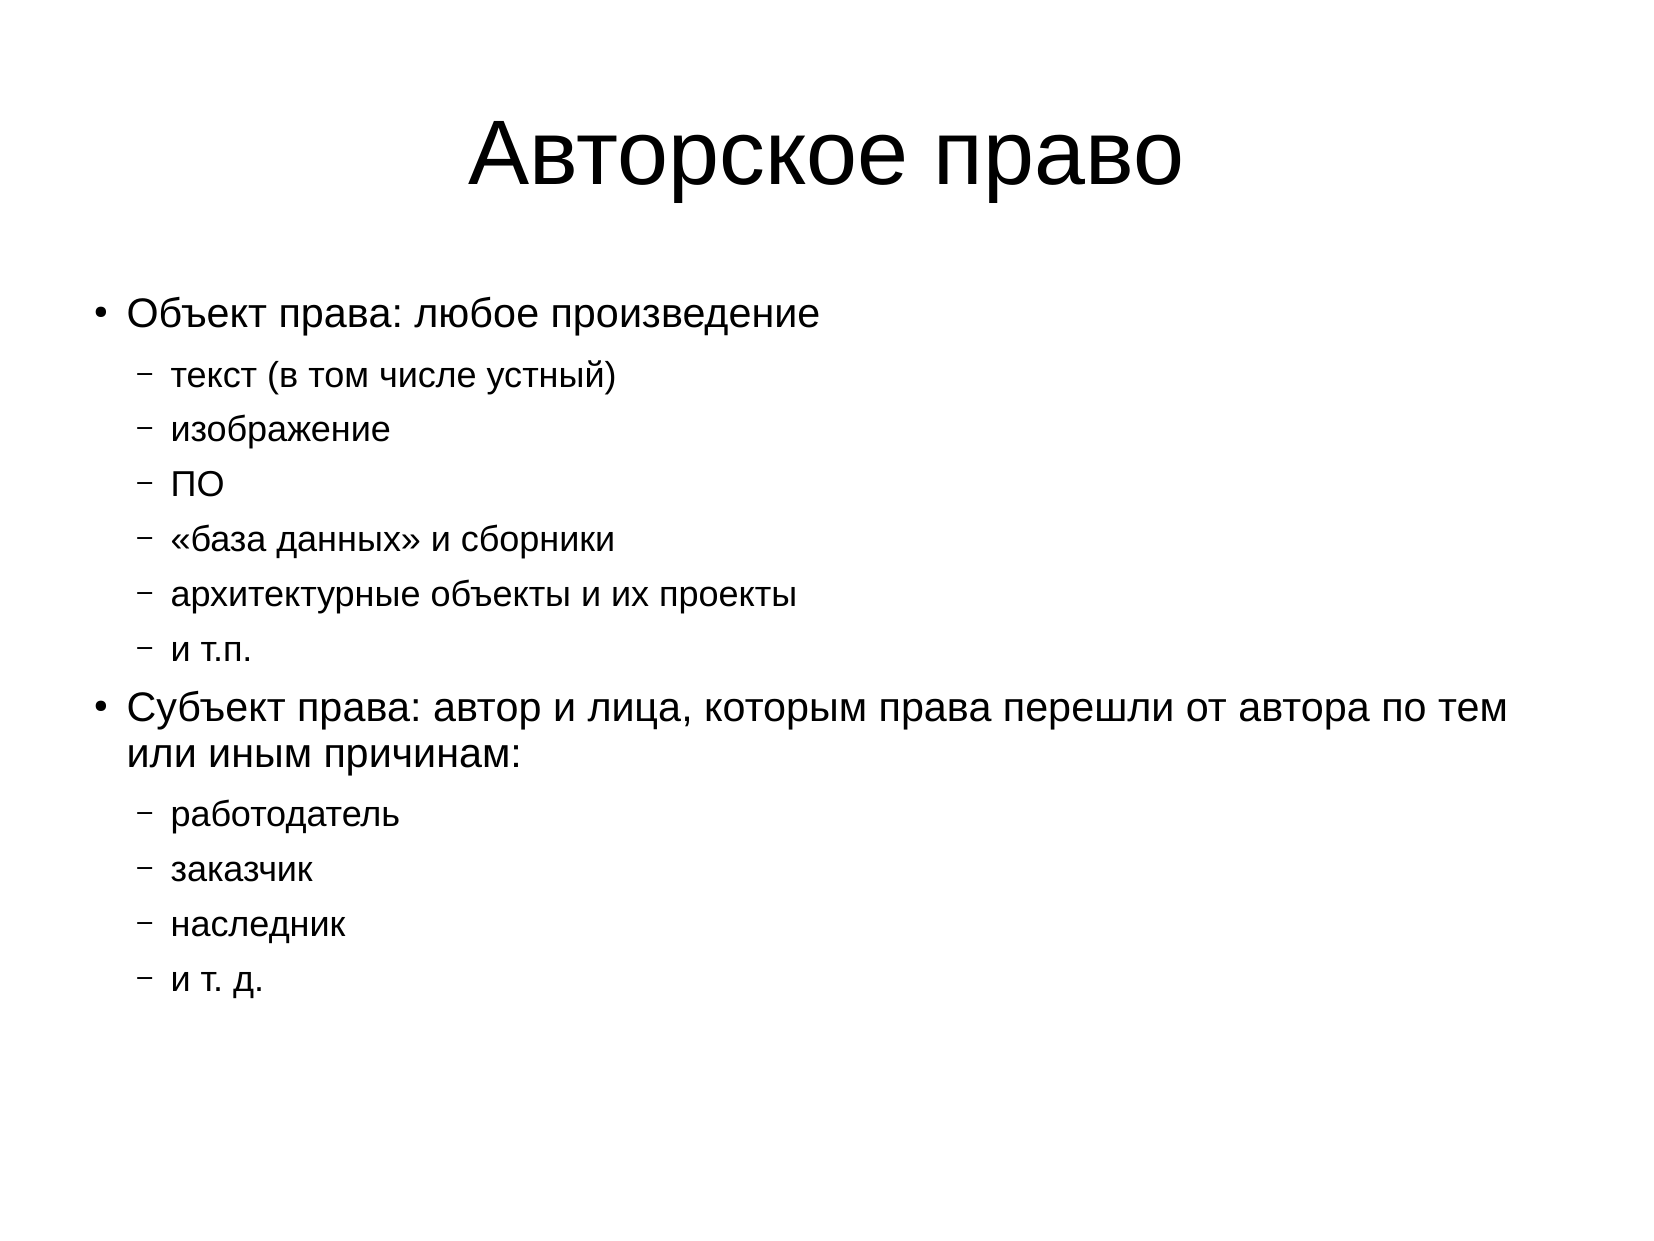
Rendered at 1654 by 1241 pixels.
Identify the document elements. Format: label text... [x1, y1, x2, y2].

title Авторское право [82, 49, 1571, 257]
list Объект права: любое произведение текст (в том числе устный) изображение ПО «база данных» и сборники архитектурные объекты и их проекты и т.п. Субъект права: автор и лица, которым права перешли от автора по тем или иным причинам: работодатель заказчик наследник и т. д. [82, 290, 1571, 1010]
